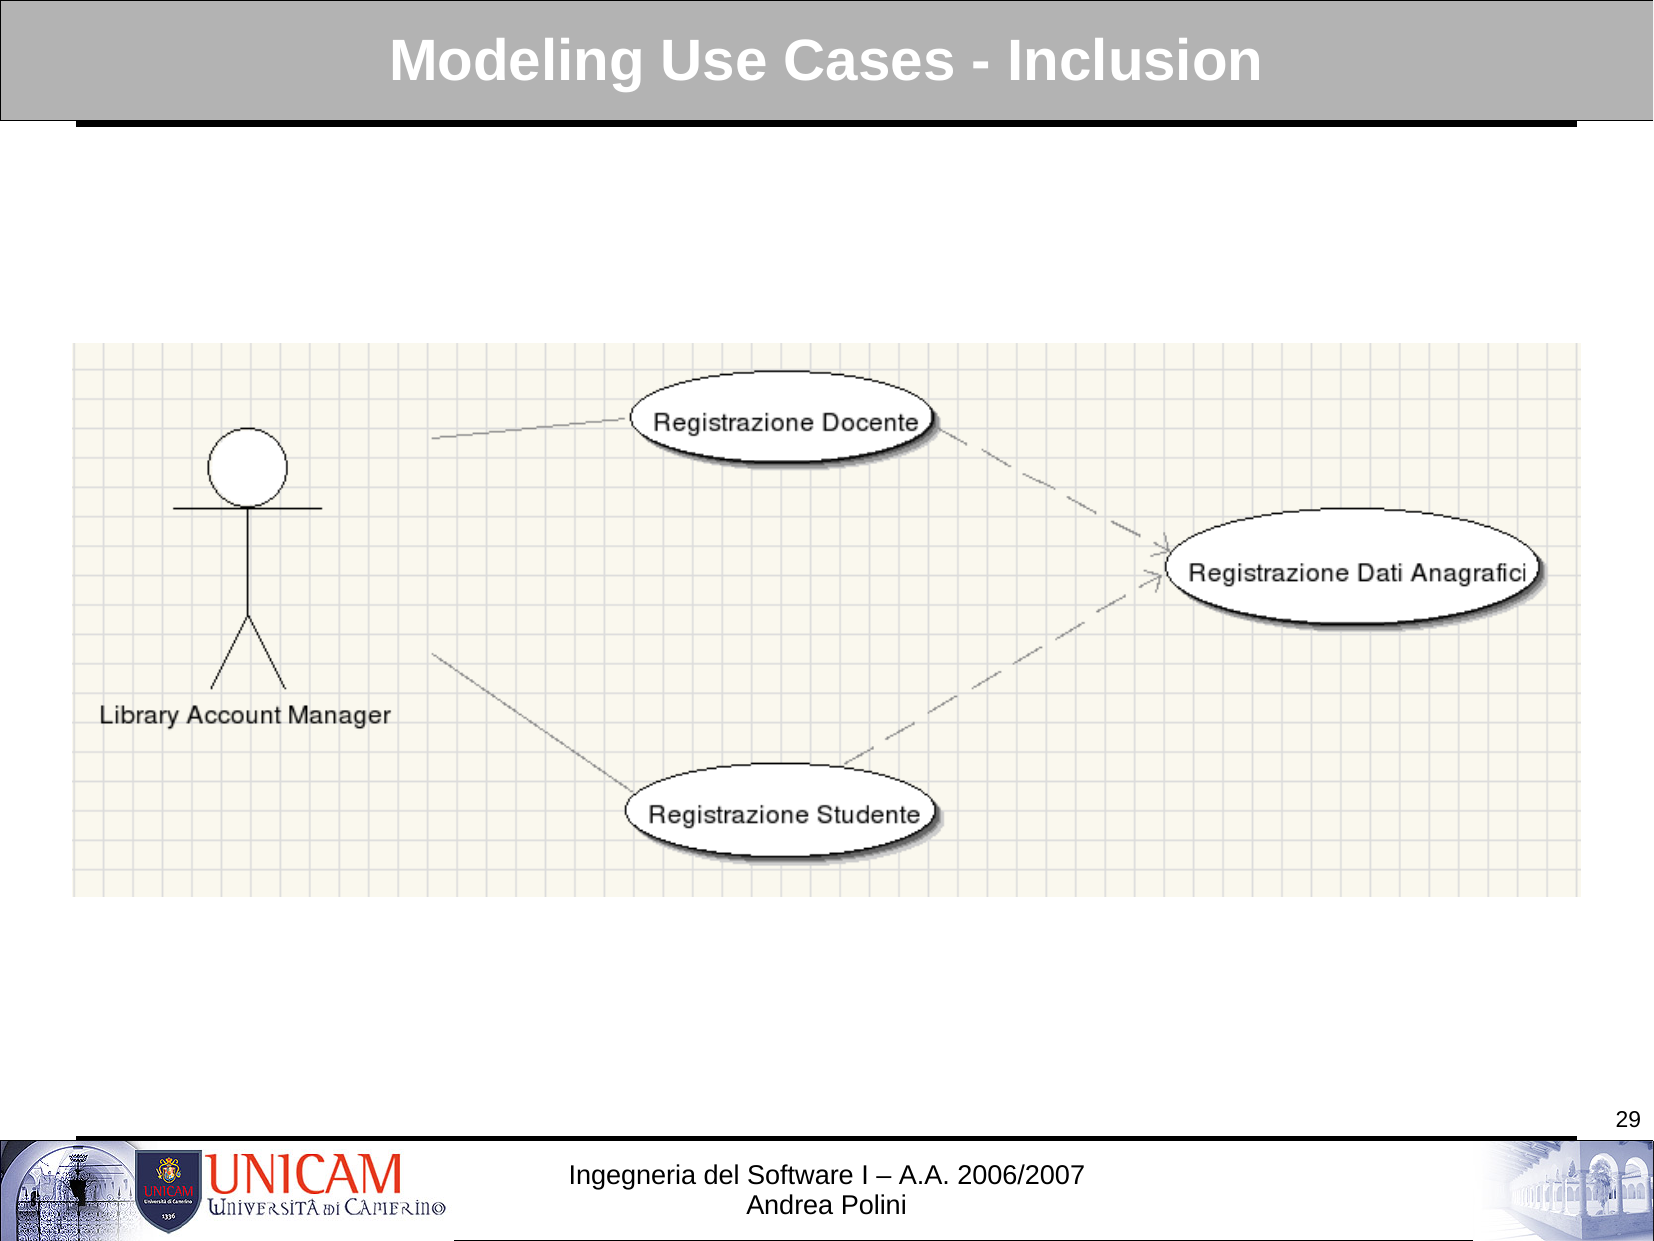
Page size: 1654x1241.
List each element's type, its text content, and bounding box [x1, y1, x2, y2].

picture [0, 1141, 454, 1241]
picture [72, 343, 1581, 898]
picture [1473, 1141, 1654, 1241]
title Modeling Use Cases - Inclusion [0, 0, 1653, 121]
